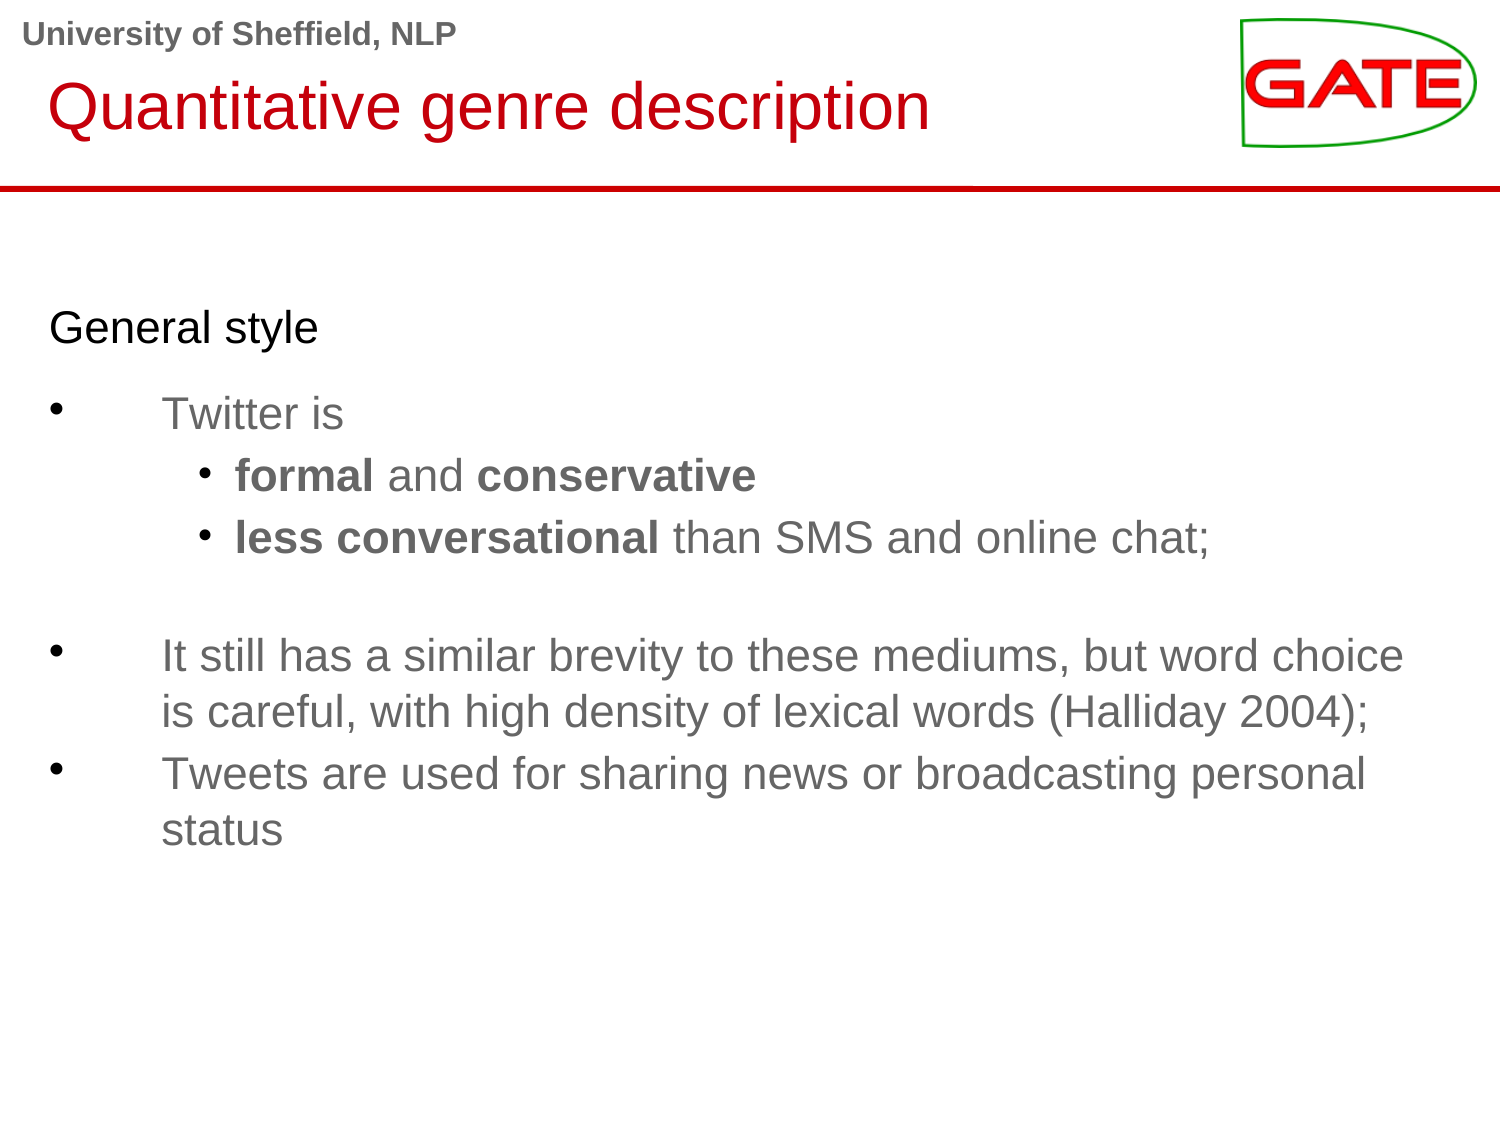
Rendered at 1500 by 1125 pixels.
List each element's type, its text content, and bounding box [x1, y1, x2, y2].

text_box Quantitative genre description [47, 47, 1267, 168]
picture [1240, 18, 1477, 148]
text_box General style Twitter is formal and conservative less conversational than SMS and online chat; It still has a similar brevity to these mediums, but word choice is careful, with high density of lexical words (Halliday 2004); Tweets are used for sharing news or broadcasting personal status [47, 212, 1442, 1064]
